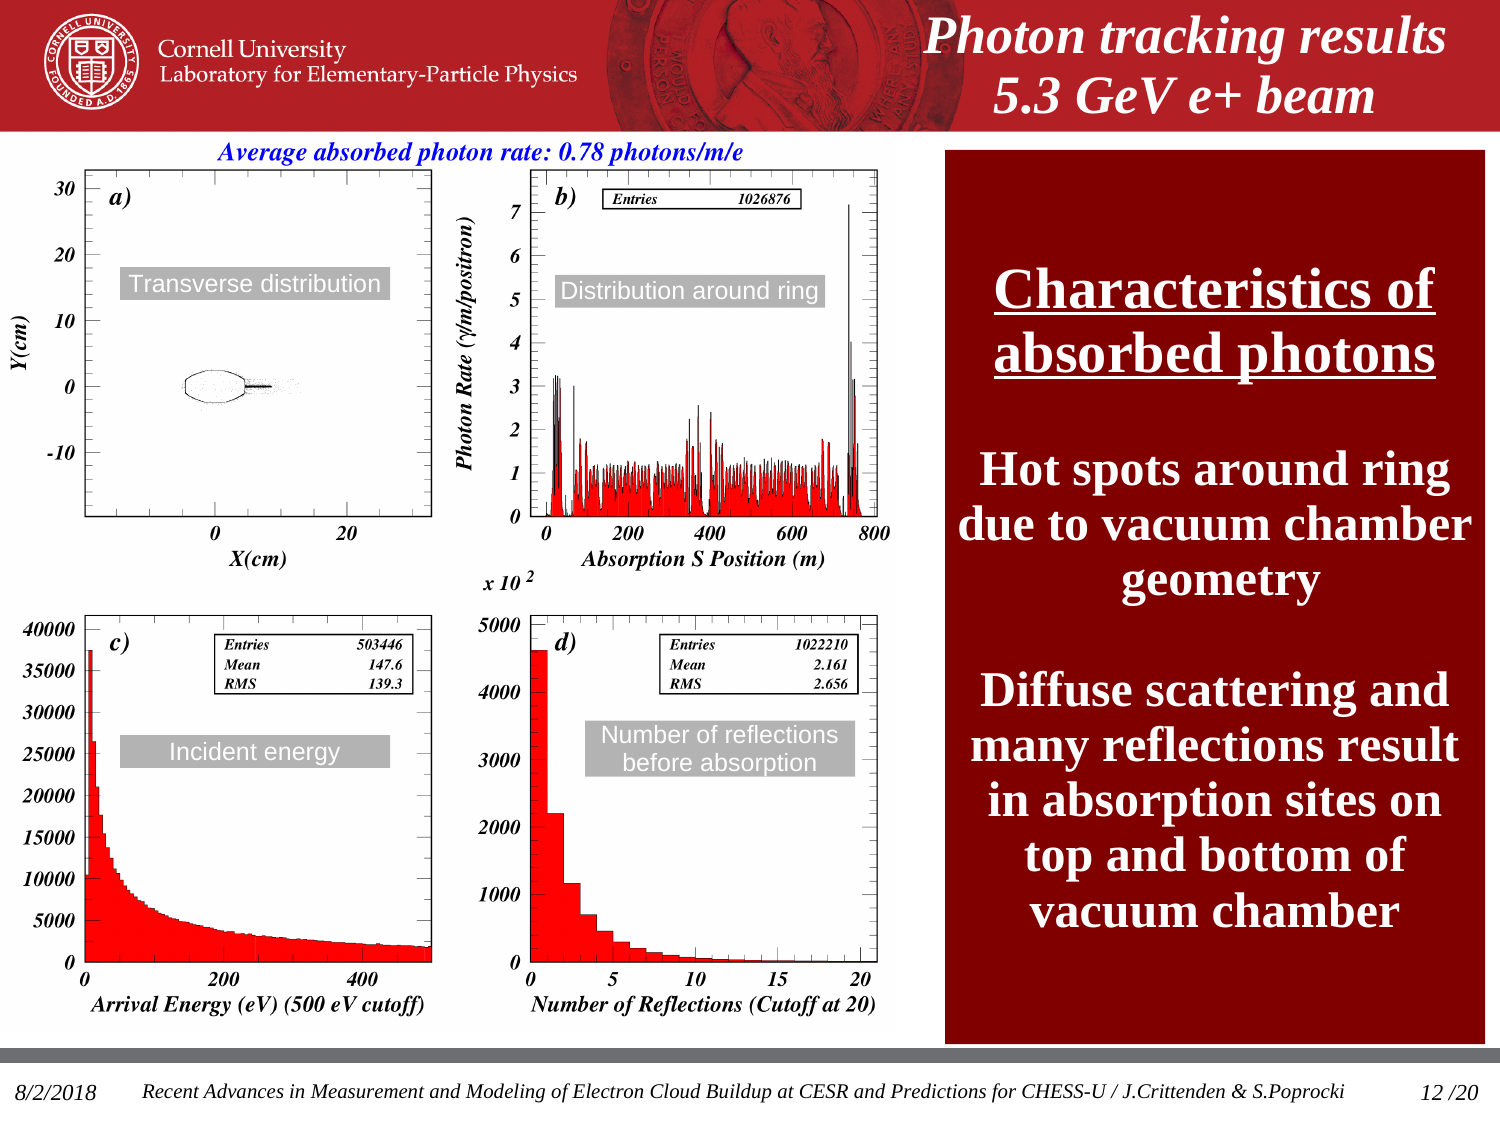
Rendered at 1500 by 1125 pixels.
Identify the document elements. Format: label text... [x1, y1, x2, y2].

text_box Number of reflections before absorption [585, 720, 856, 777]
text_box Transverse distribution [120, 267, 391, 300]
picture [0, 134, 901, 1037]
picture [0, 0, 870, 132]
text_box Incident energy [120, 735, 391, 768]
text_box Distribution around ring [555, 274, 826, 308]
text_box Characteristics of absorbed photons Hot spots around ring due to vacuum chamber geometry Diffuse scattering and many reflections result in absorption sites on top and bottom of vacuum chamber [945, 149, 1486, 1045]
title Photon tracking results 5.3 GeV e+ beam [870, 0, 1500, 136]
